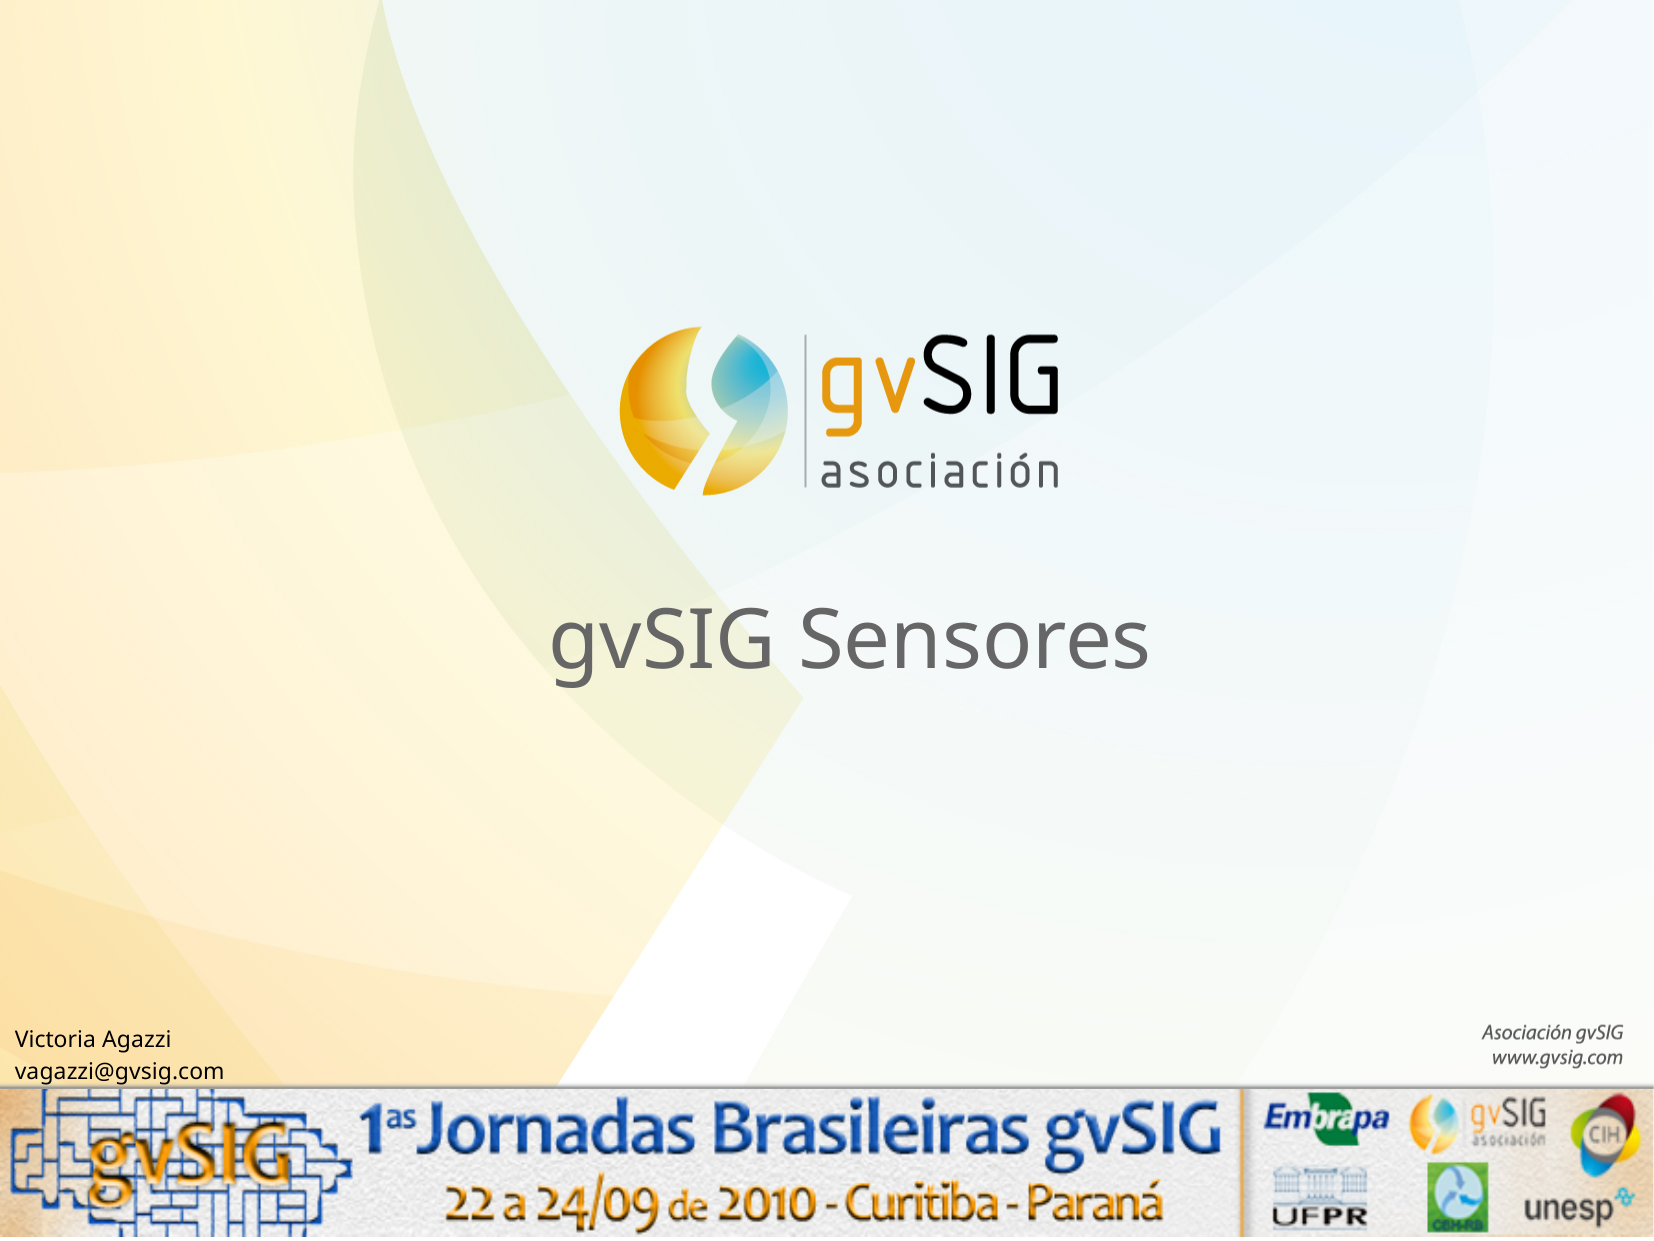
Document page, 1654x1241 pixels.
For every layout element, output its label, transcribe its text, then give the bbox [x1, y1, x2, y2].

title gvSIG Sensores [135, 586, 1565, 686]
text_box Victoria Agazzi vagazzi@gvsig.com [0, 1016, 315, 1113]
picture [0, 0, 1654, 1241]
